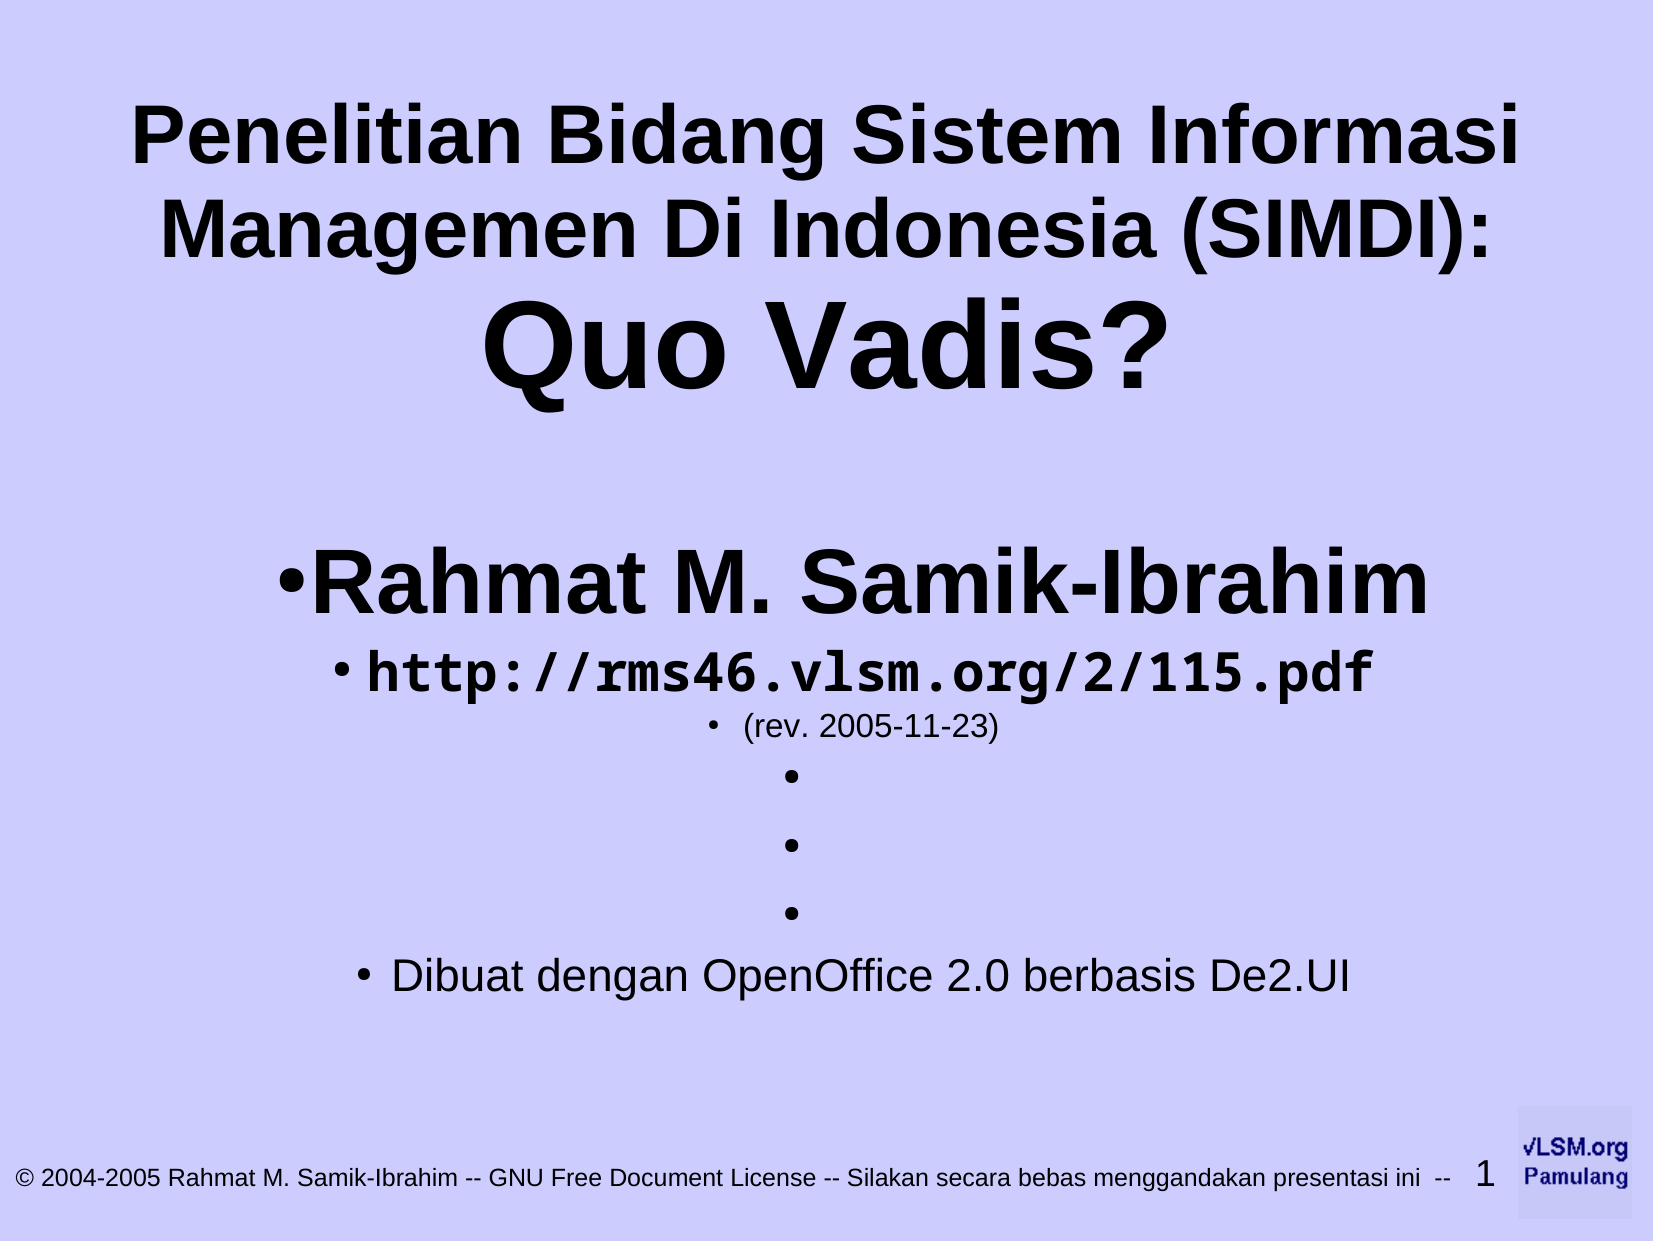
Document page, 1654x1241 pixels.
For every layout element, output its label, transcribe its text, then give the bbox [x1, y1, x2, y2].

subtitle Rahmat M. Samik-Ibrahim http://rms46.vlsm.org/2/115.pdf (rev. 2005-11-23) Dibuat dengan OpenOffice 2.0 berbasis De2.UI [81, 490, 1556, 1042]
title Penelitian Bidang Sistem Informasi Managemen Di Indonesia (SIMDI): Quo Vadis? [121, 79, 1533, 424]
picture [1518, 1106, 1632, 1219]
